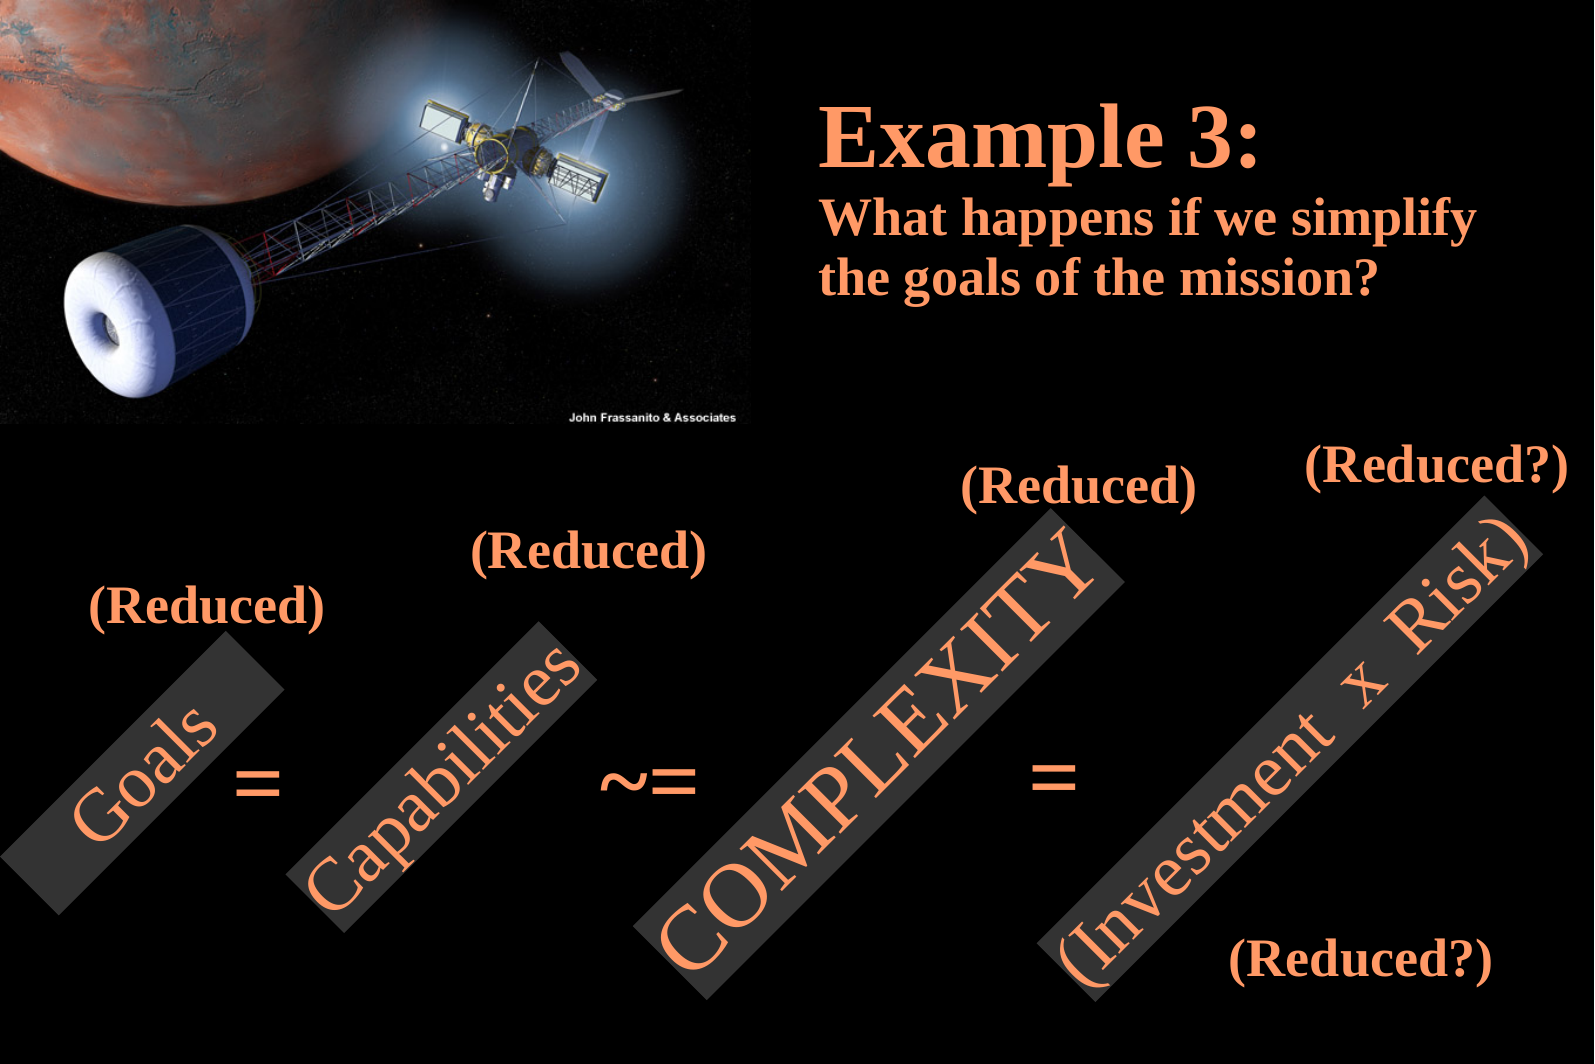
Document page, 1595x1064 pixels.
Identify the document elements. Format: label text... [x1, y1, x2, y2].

text_box = [232, 732, 297, 834]
text_box (Investment x Risk) [1036, 496, 1544, 1002]
text_box (Reduced?) [1302, 434, 1573, 496]
text_box (Reduced?) [1203, 928, 1520, 990]
text_box = [1028, 726, 1081, 829]
text_box COMPLEXITY [632, 518, 1125, 1001]
text_box ~= [600, 730, 702, 833]
picture [0, 0, 751, 424]
text_box Capabilities [285, 621, 598, 934]
text_box (Reduced) [945, 455, 1213, 518]
text_box Goals [0, 637, 285, 916]
text_box Example 3: What happens if we simplify the goals of the mission? [818, 83, 1581, 370]
text_box (Reduced) [68, 574, 346, 637]
text_box (Reduced) [443, 520, 735, 582]
